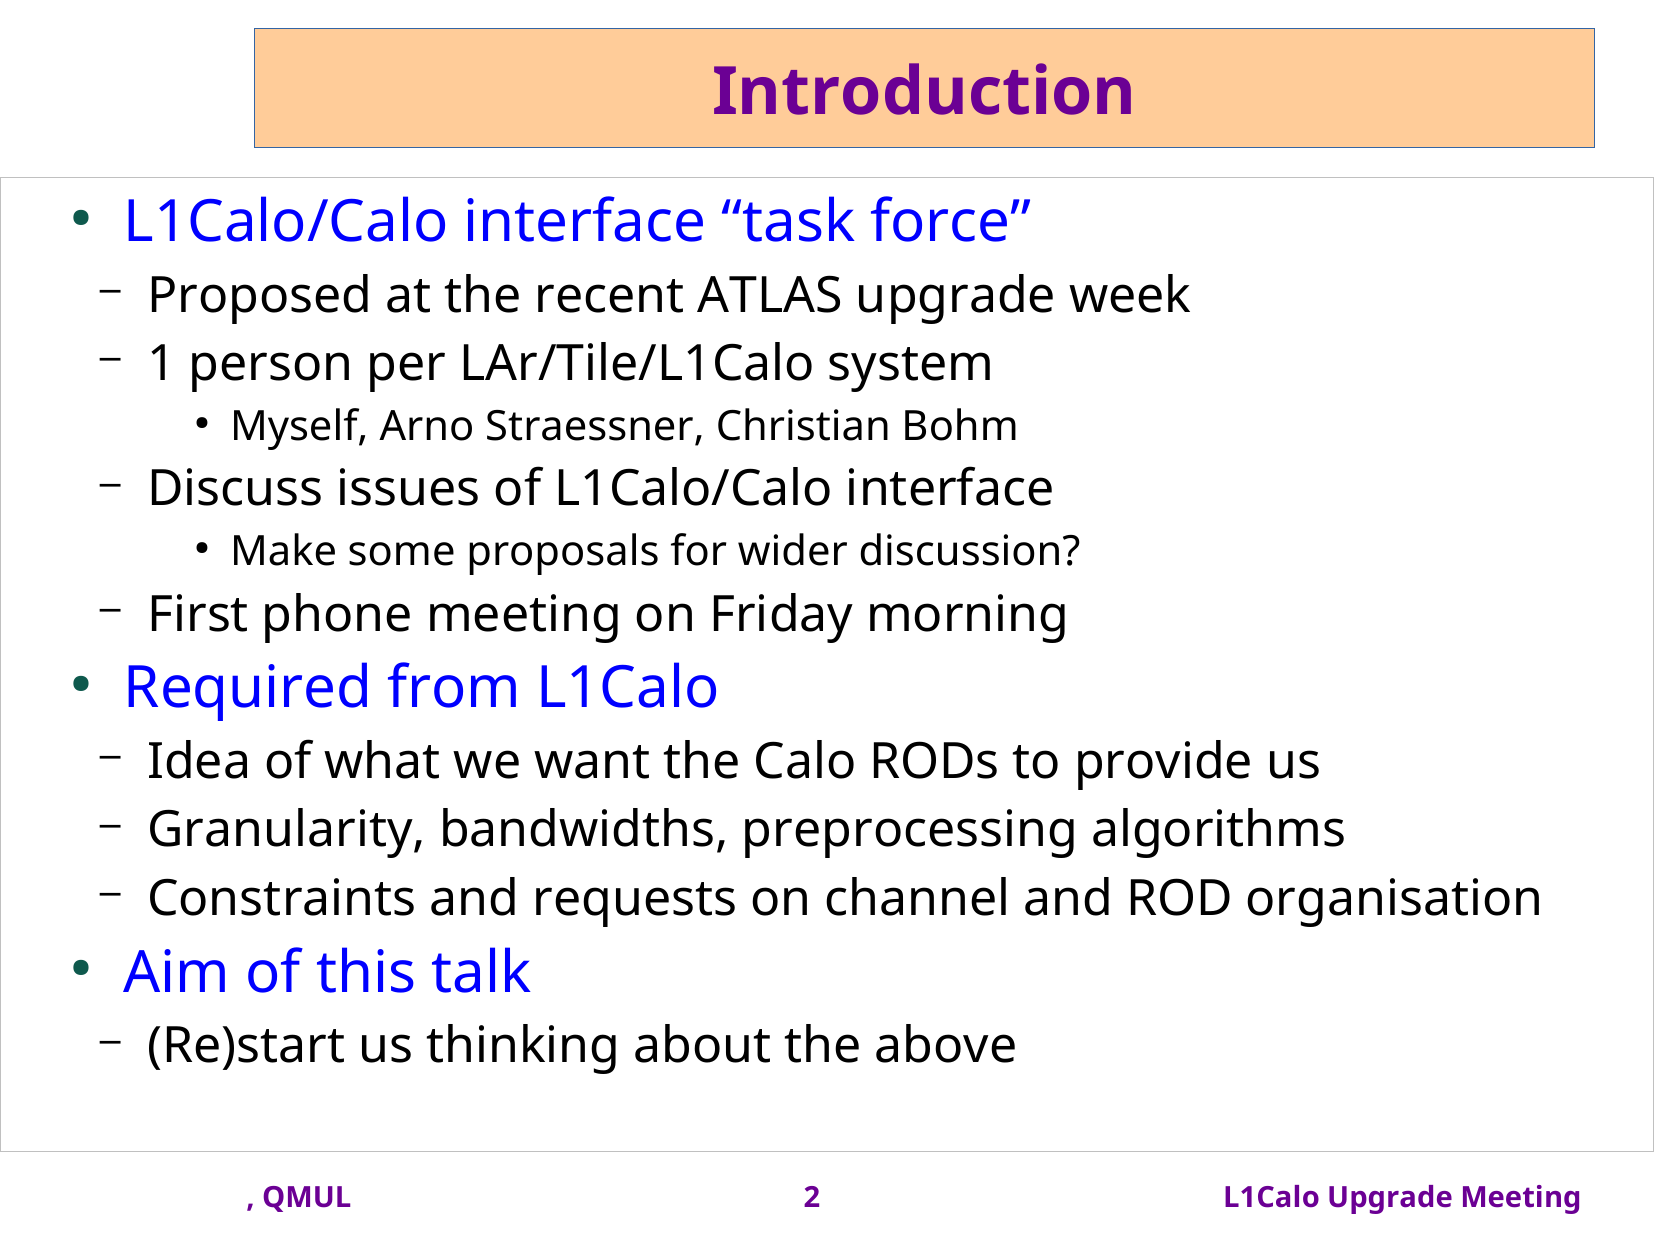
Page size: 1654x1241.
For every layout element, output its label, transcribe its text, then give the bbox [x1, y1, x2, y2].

list L1Calo/Calo interface “task force” Proposed at the recent ATLAS upgrade week 1 person per LAr/Tile/L1Calo system Myself, Arno Straessner, Christian Bohm Discuss issues of L1Calo/Calo interface Make some proposals for wider discussion? First phone meeting on Friday morning Required from L1Calo Idea of what we want the Calo RODs to provide us Granularity, bandwidths, preprocessing algorithms Constraints and requests on channel and ROD organisation Aim of this talk (Re)start us thinking about the above [52, 179, 1598, 1146]
title Introduction [254, 28, 1595, 148]
